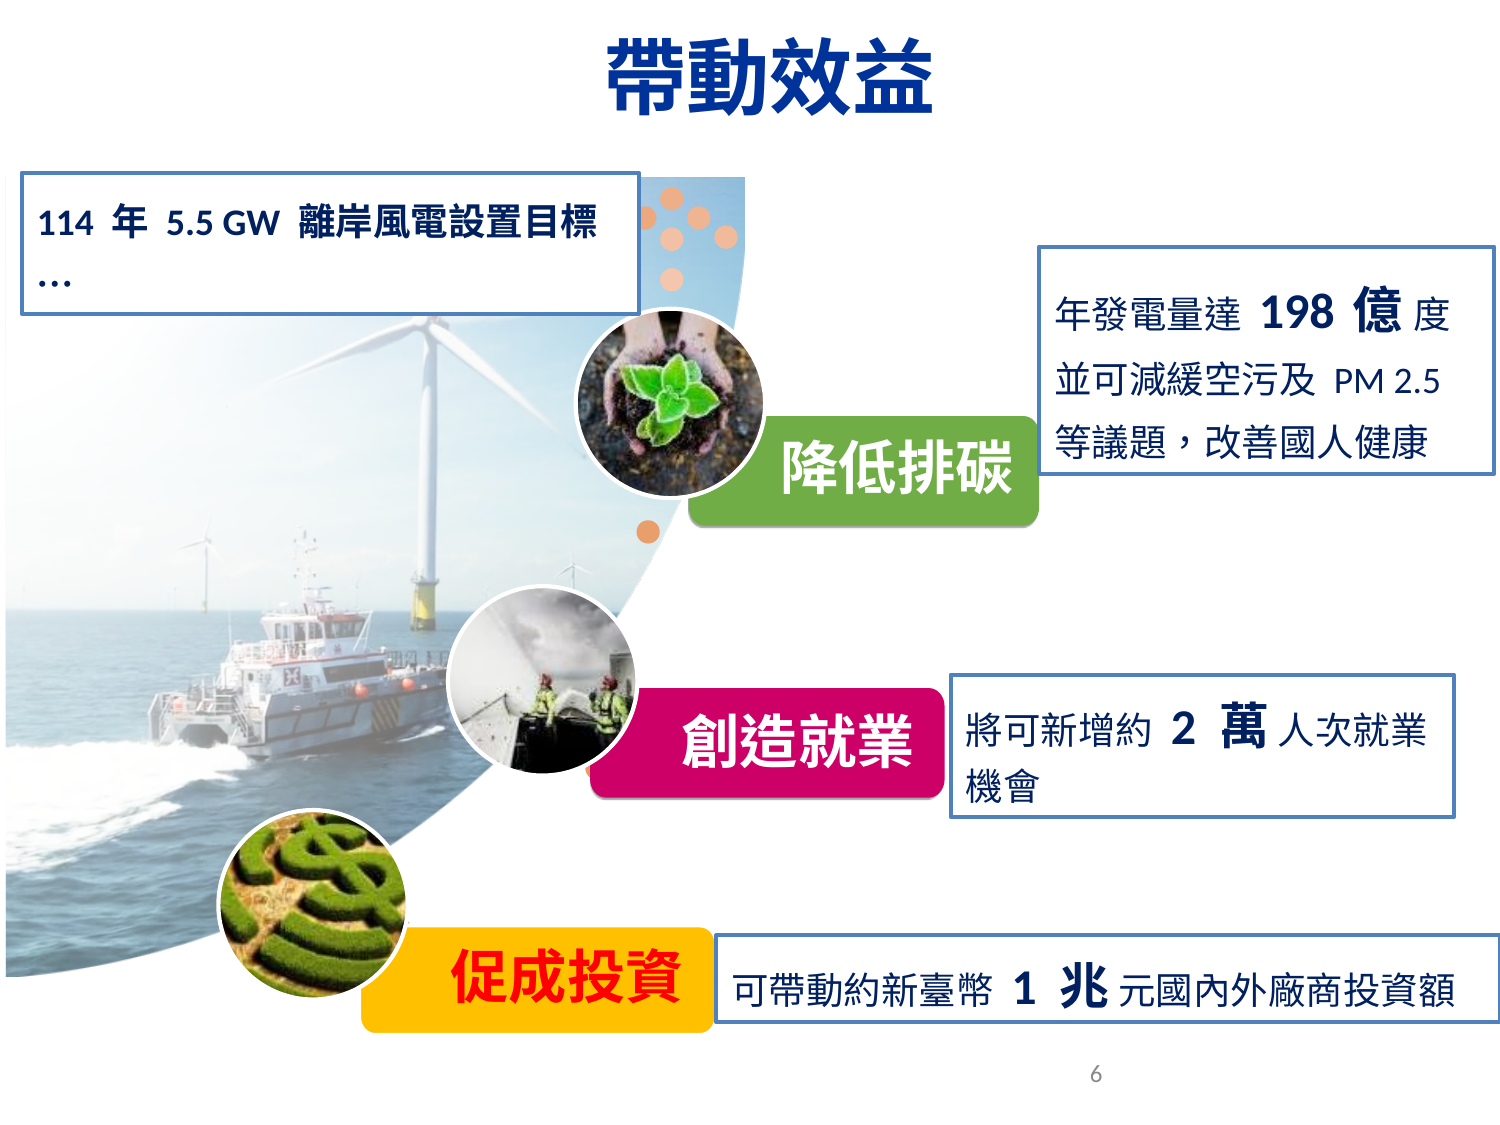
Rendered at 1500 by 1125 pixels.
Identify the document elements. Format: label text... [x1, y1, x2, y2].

picture [641, 173, 759, 367]
text_box 6 [1074, 1042, 1426, 1103]
text_box [218, 810, 408, 1000]
text_box [641, 208, 655, 228]
text_box 可帶動約新臺幣 1 兆 元國內外廠商投資額 [716, 935, 1500, 1018]
text_box [716, 227, 736, 247]
text_box 114 年 5.5 GW 離岸風電設置目標… [21, 172, 639, 252]
text_box [662, 189, 682, 209]
text_box 帶動效益 [159, 29, 1381, 126]
text_box 將可新增約 2 萬 人次就業機會 [950, 674, 1454, 818]
text_box 年發電量達 198 億 度 並可減緩空污及 PM 2.5 等議題，改善國人健康 [1039, 246, 1495, 474]
text_box 促成投資 [358, 925, 716, 1036]
text_box [638, 522, 658, 542]
picture [5, 173, 759, 988]
text_box [447, 586, 638, 776]
text_box [662, 270, 682, 290]
text_box 降低排碳 [688, 416, 1040, 526]
text_box [662, 229, 682, 249]
text_box [575, 308, 766, 499]
text_box [689, 208, 709, 228]
text_box 創造就業 [590, 688, 945, 798]
